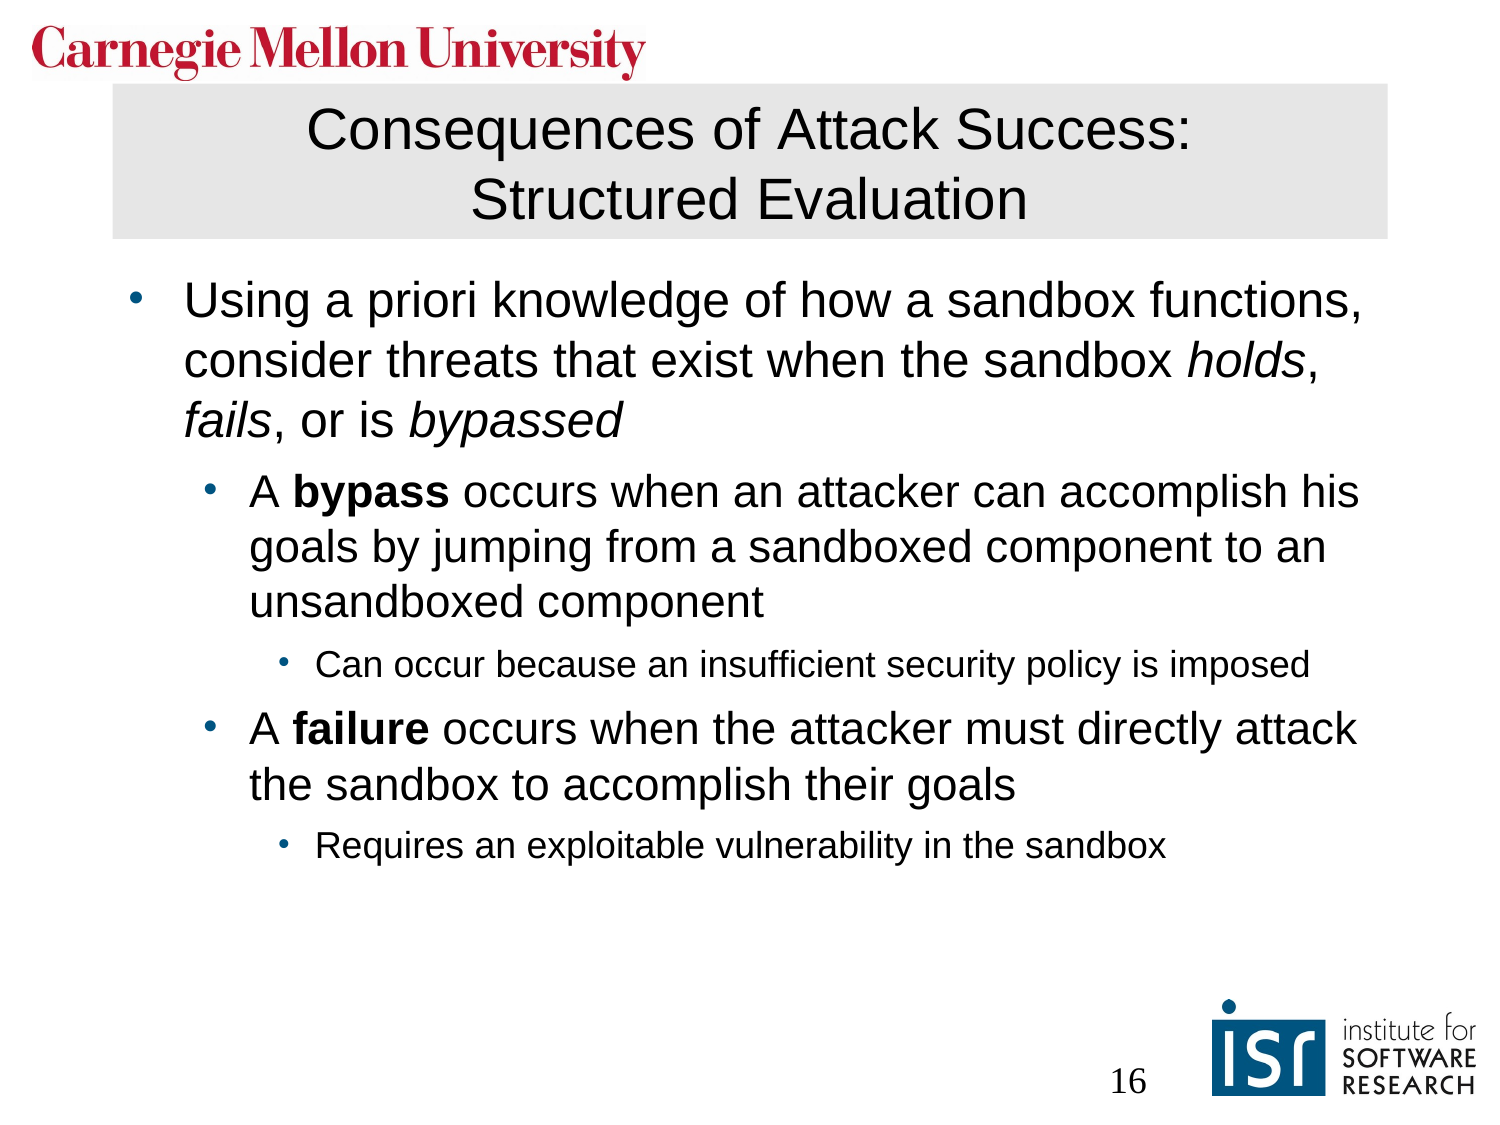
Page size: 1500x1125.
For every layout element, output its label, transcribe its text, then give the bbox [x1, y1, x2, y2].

picture [1223, 1031, 1233, 1085]
list Using a priori knowledge of how a sandbox functions, consider threats that exist when the sandbox holds, fails, or is bypassed A bypass occurs when an attacker can accomplish his goals by jumping from a sandboxed component to an unsandboxed component Can occur because an insufficient security policy is imposed A failure occurs when the attacker must directly attack the sandbox to accomplish their goals Requires an exploitable vulnerability in the sandbox [112, 259, 1388, 913]
picture [32, 25, 646, 81]
picture [1247, 1030, 1282, 1088]
picture [1212, 999, 1476, 1096]
picture [1294, 1031, 1315, 1086]
title Consequences of Attack Success: Structured Evaluation [112, 83, 1388, 239]
